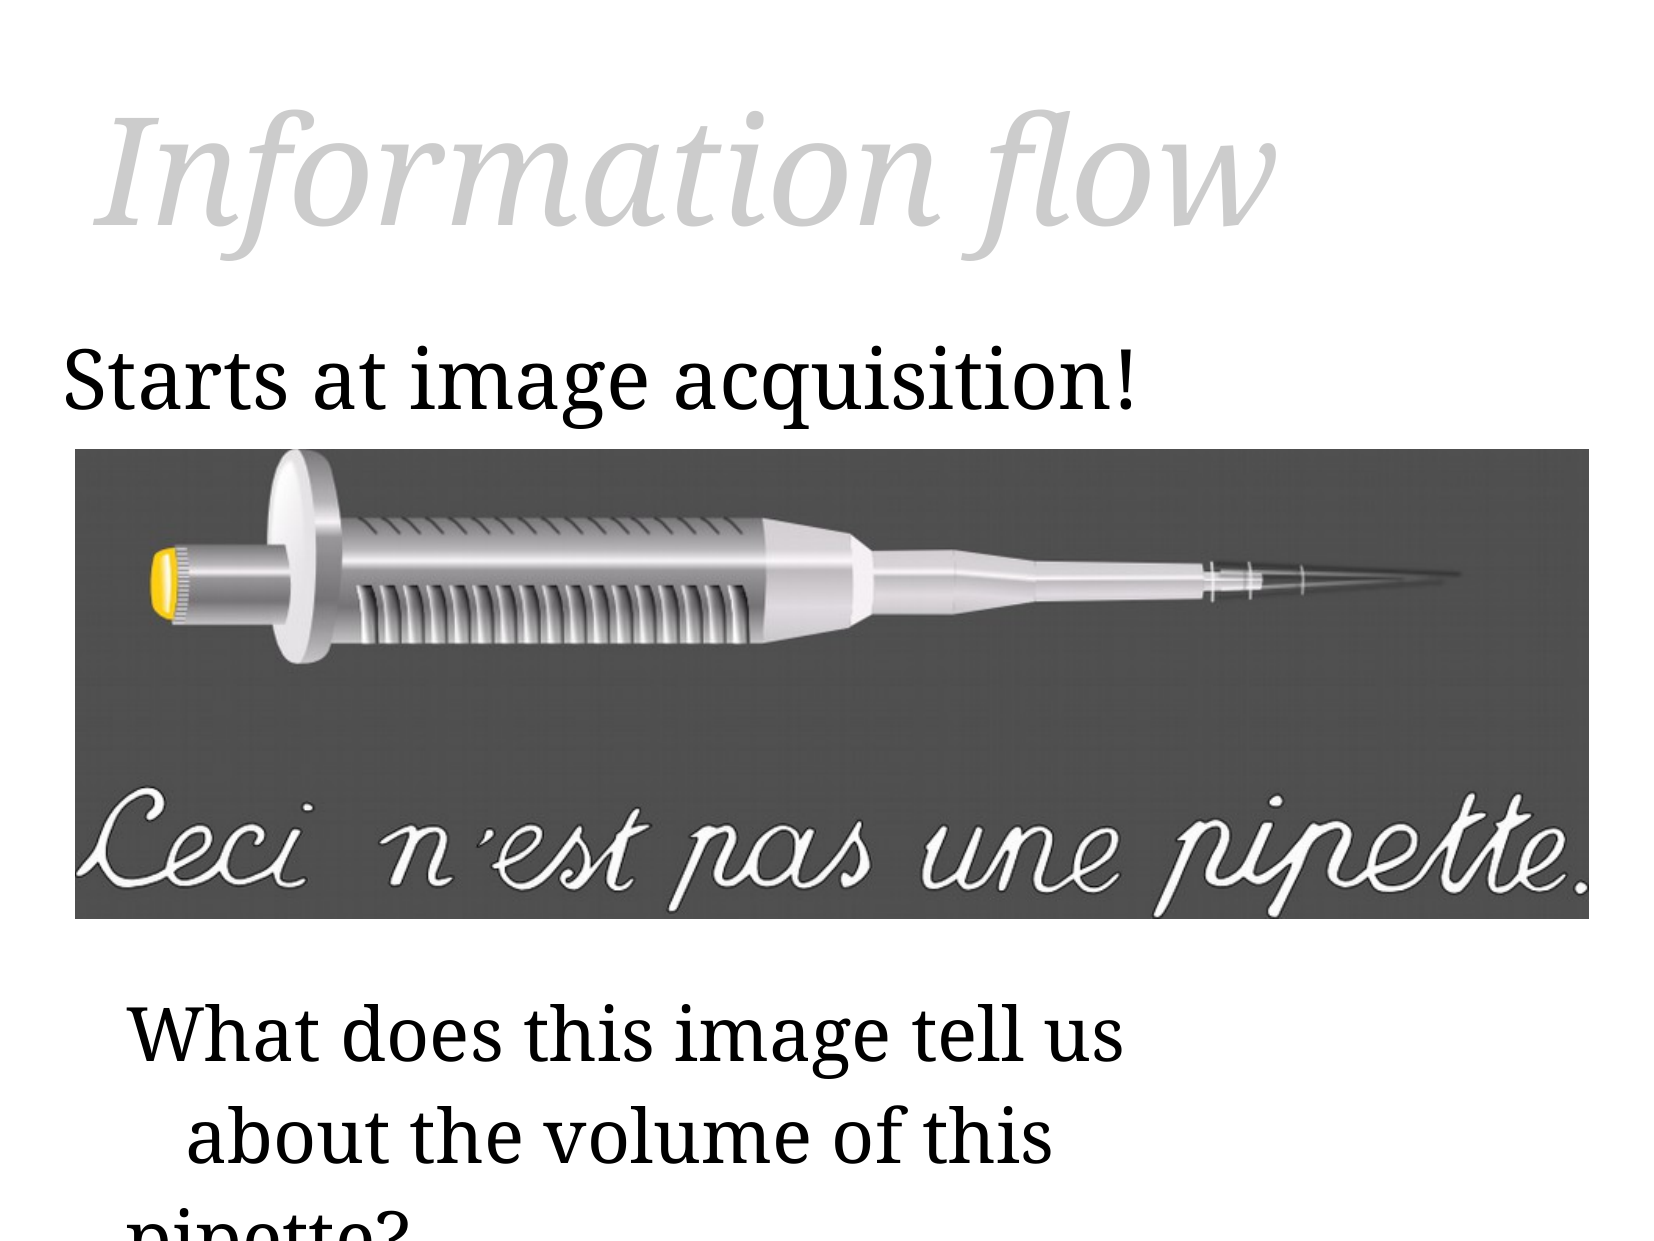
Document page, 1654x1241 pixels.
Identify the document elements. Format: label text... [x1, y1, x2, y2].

text_box Starts at image acquisition! [47, 312, 1621, 421]
text_box What does this image tell us about the volume of this pipette? [111, 973, 1294, 1154]
picture [75, 449, 1589, 919]
text_box Information flow [81, 57, 1654, 239]
